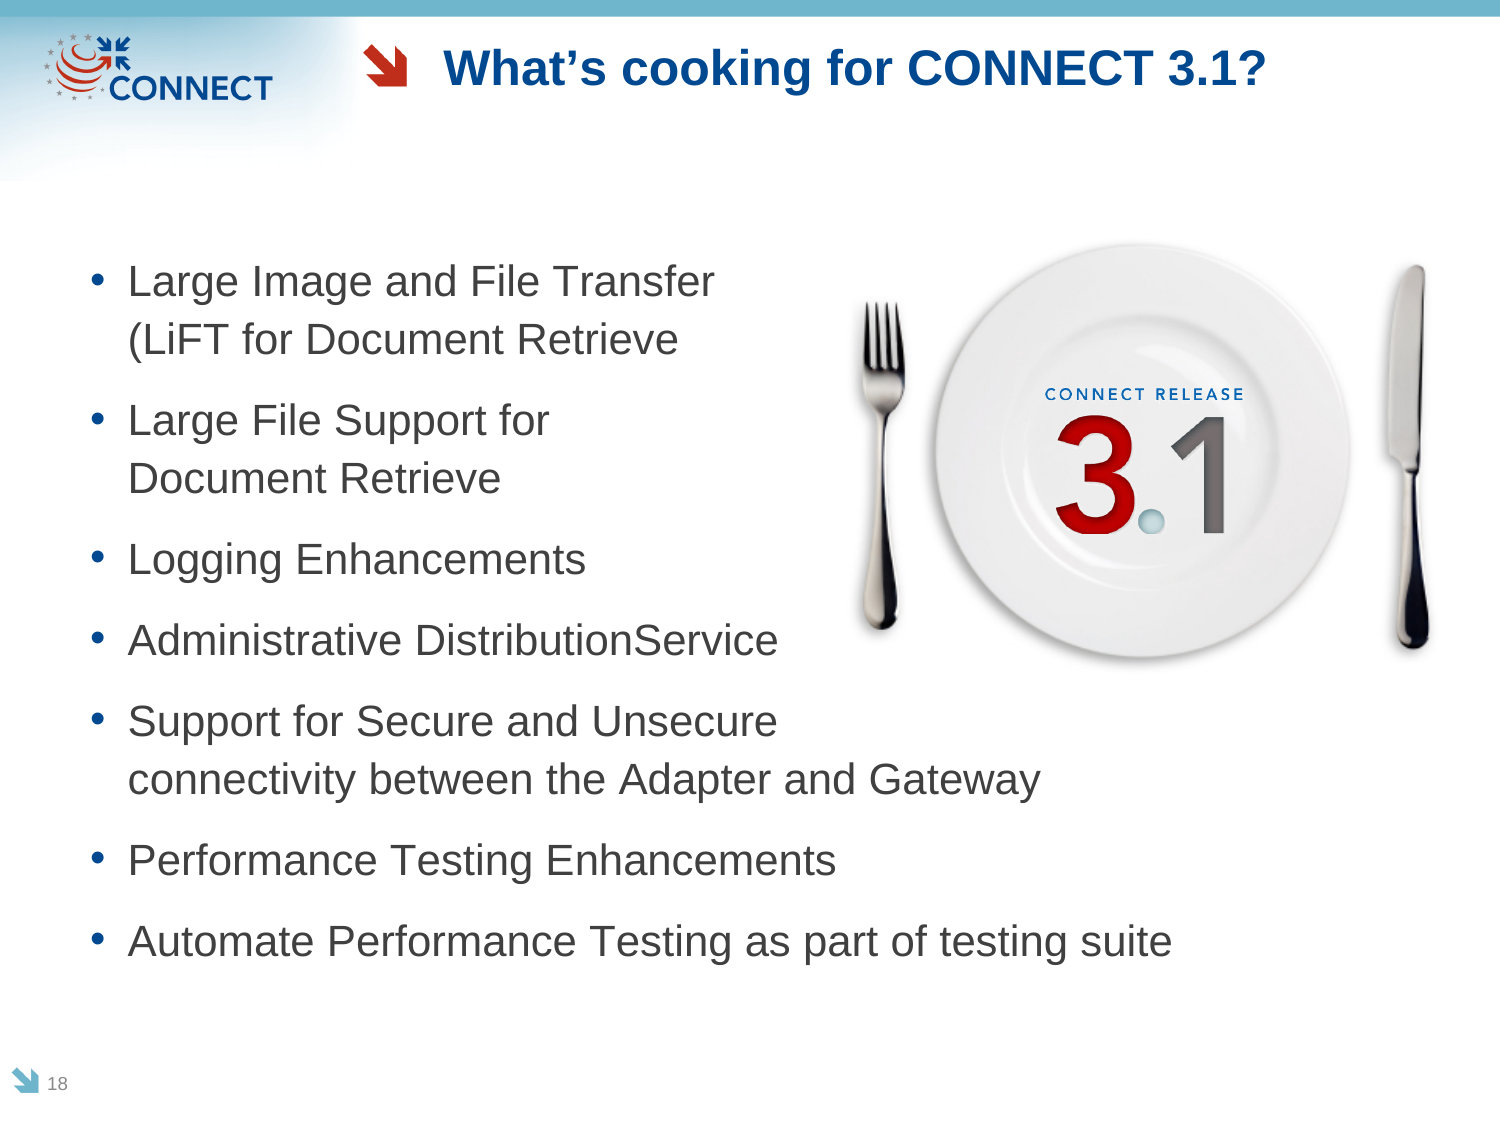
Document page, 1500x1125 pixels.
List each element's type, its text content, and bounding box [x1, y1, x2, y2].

text_box <number> [32, 1053, 383, 1114]
list Large Image and File Transfer (LiFT for Document Retrieve Large File Support for Document Retrieve Logging Enhancements Administrative DistributionService Support for Secure and Unsecure connectivity between the Adapter and Gateway Performance Testing Enhancements Automate Performance Testing as part of testing suite [75, 240, 1338, 1026]
picture [812, 237, 1472, 676]
picture [10, 1066, 32, 1094]
title What’s cooking for CONNECT 3.1? [428, 28, 1500, 213]
picture [0, 17, 408, 181]
